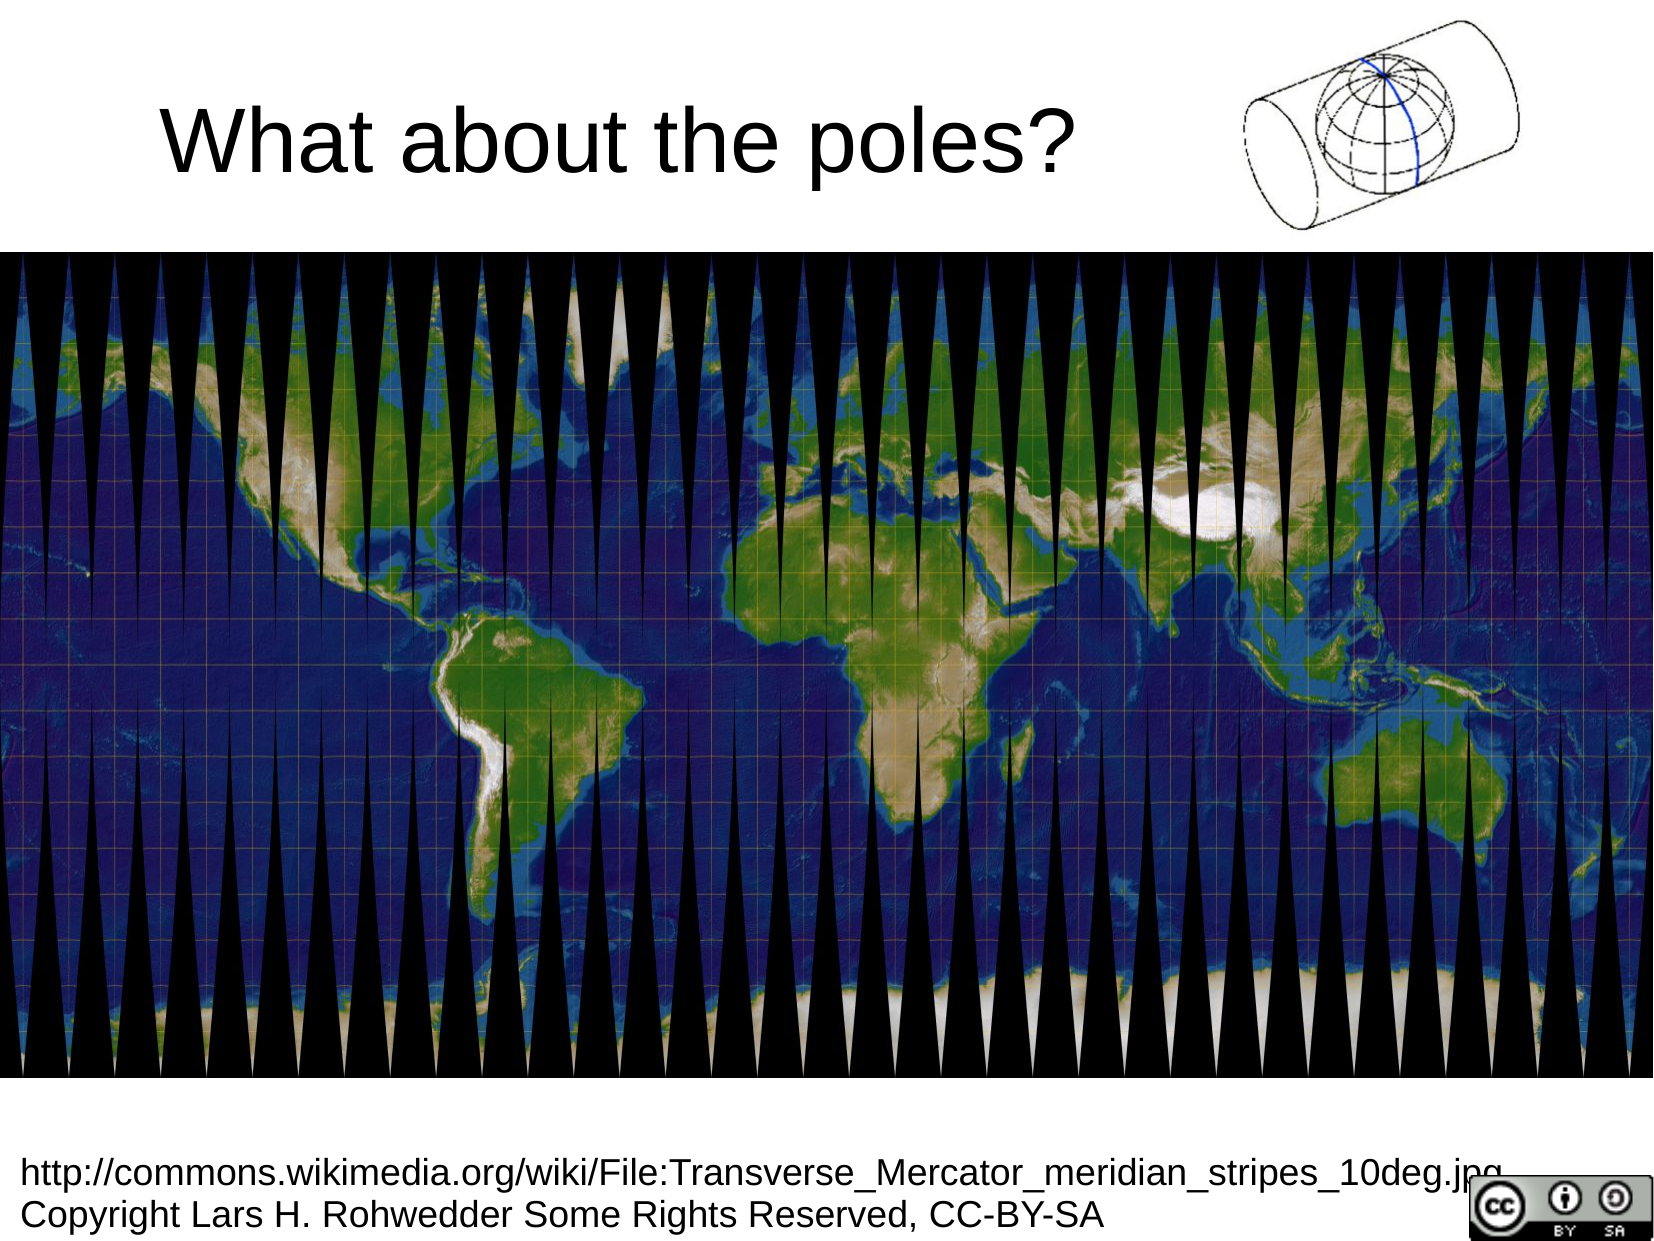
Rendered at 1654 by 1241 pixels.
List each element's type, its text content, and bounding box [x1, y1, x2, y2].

text_box http://commons.wikimedia.org/wiki/File:Transverse_Mercator_meridian_stripes_10deg.jpg Copyright Lars H. Rohwedder Some Rights Reserved, CC-BY-SA [5, 1144, 1519, 1241]
picture [1234, 4, 1524, 242]
picture [1469, 1175, 1654, 1241]
picture [0, 252, 1653, 1078]
title What about the poles? [29, 37, 1209, 245]
